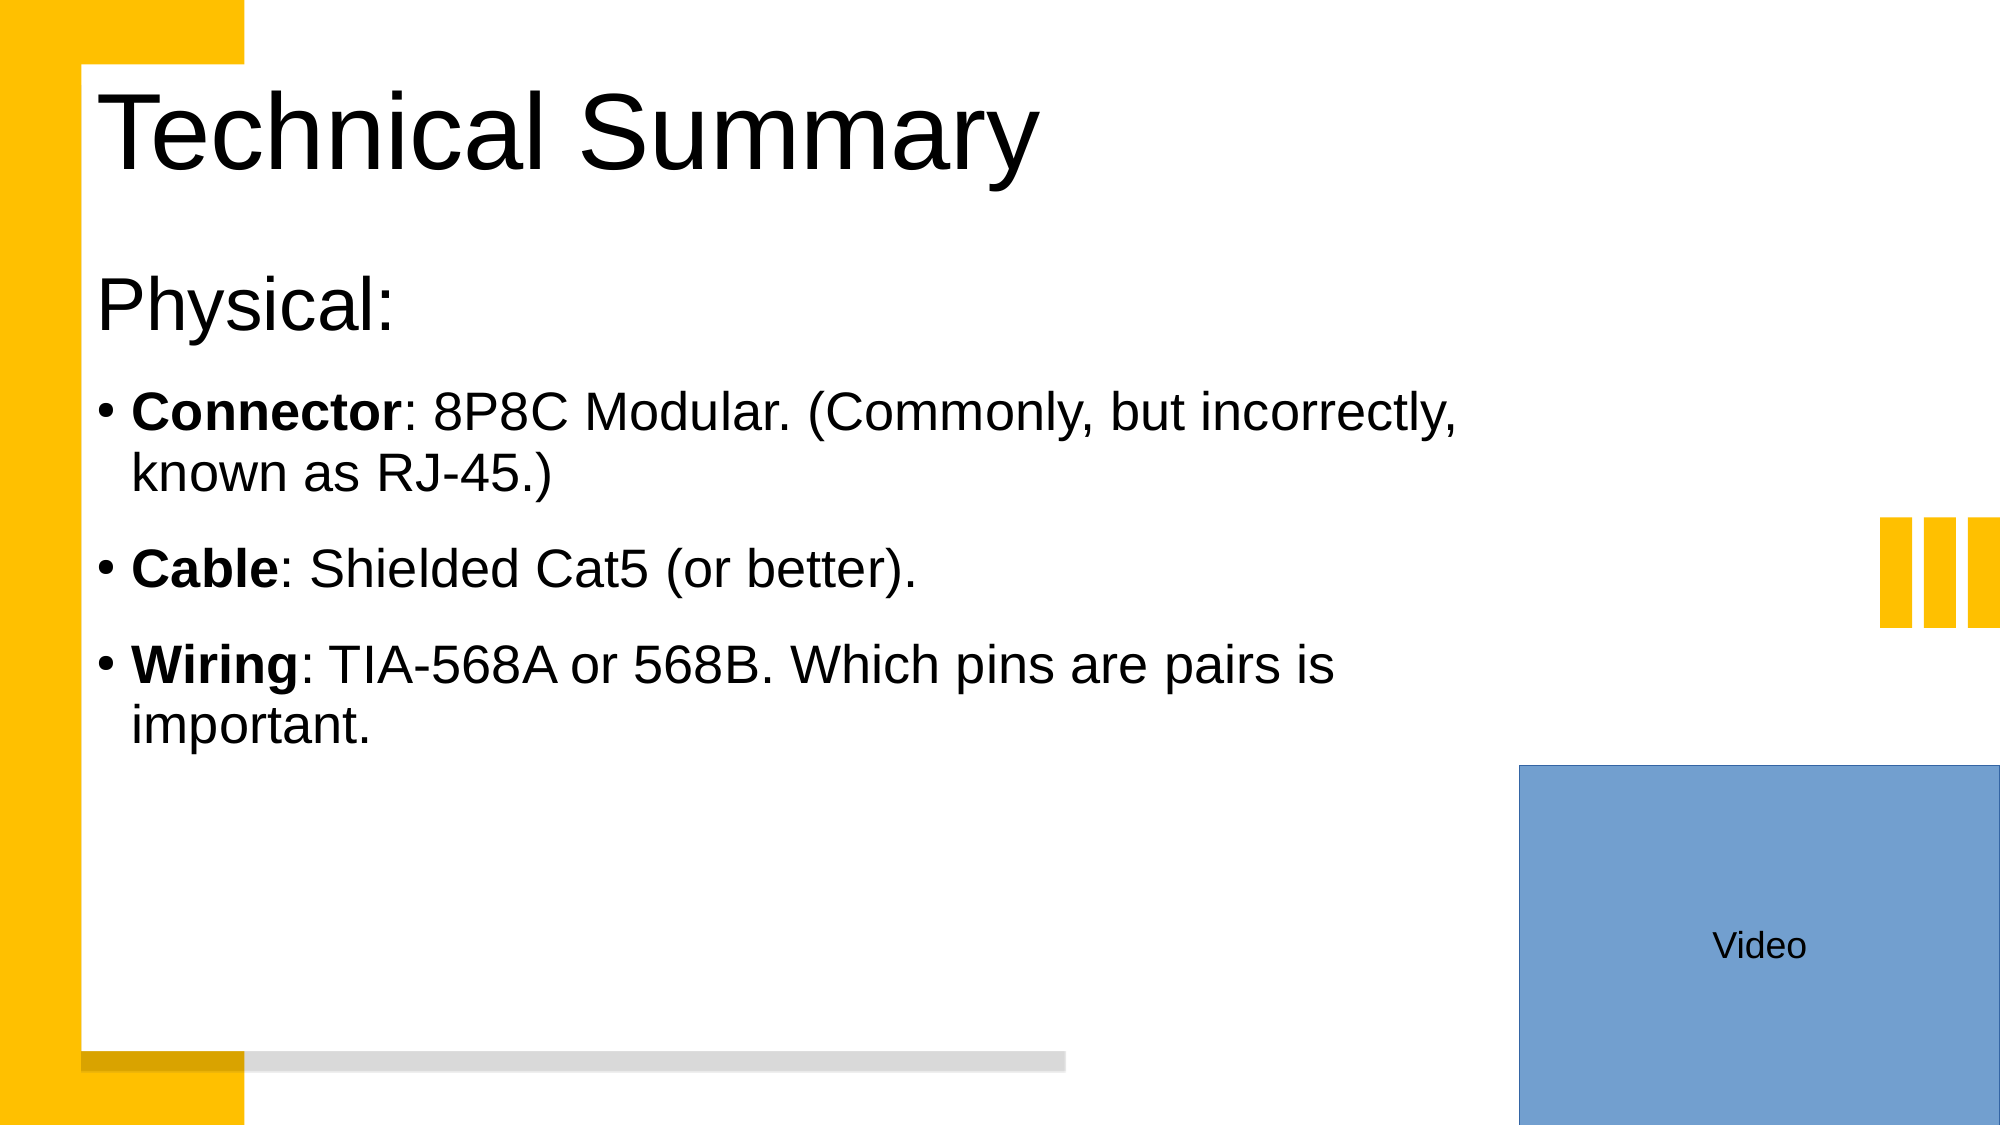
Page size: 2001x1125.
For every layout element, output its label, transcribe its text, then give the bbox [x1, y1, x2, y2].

text_box [0, 0, 2000, 1125]
text_box Technical Summary [81, 64, 1921, 201]
text_box Video [1519, 765, 2000, 1125]
text_box Physical: Connector: 8P8C Modular. (Commonly, but incorrectly, known as RJ-45.) Cable: Shielded Cat5 (or better). Wiring: TIA-568A or 568B. Which pins are pairs is important. [81, 254, 1516, 1041]
